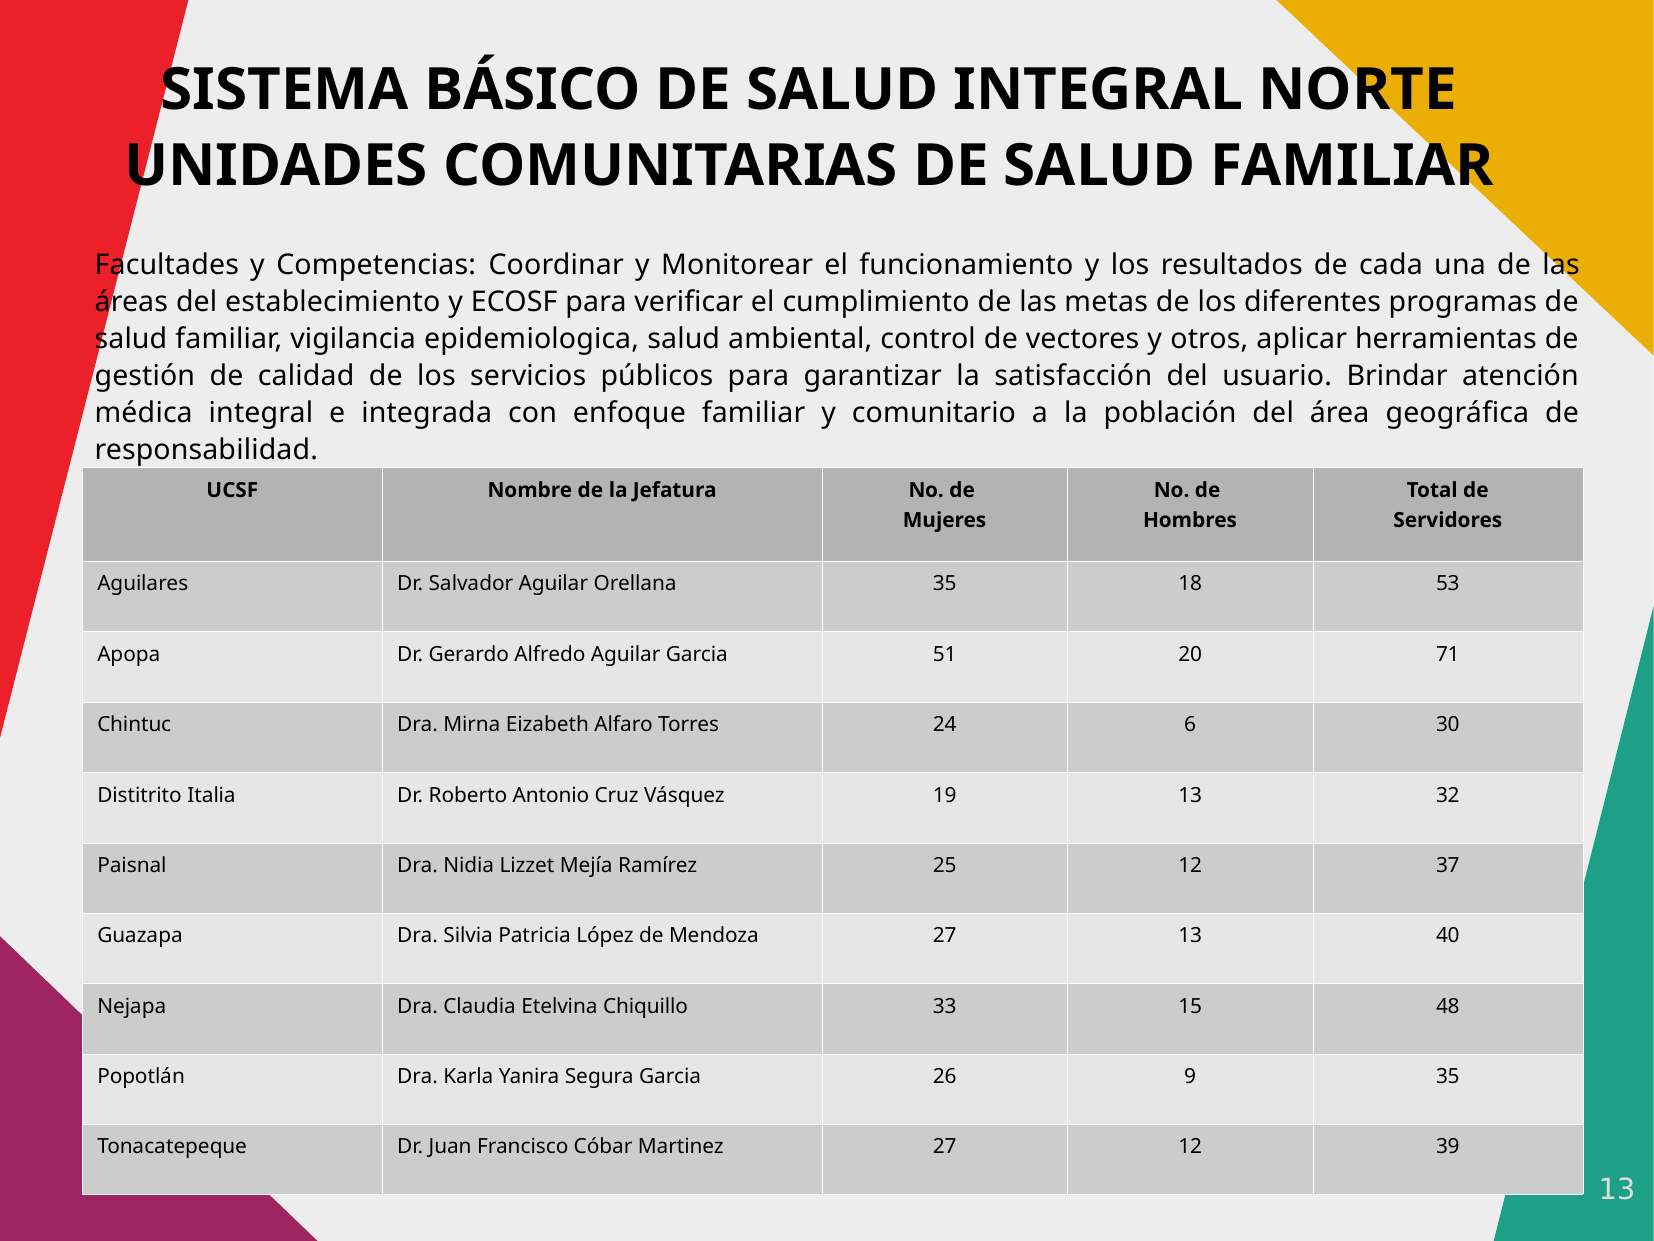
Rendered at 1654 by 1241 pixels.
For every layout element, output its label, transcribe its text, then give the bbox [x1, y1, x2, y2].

table_cell Dr. Gerardo Alfredo Aguilar Garcia [383, 632, 822, 702]
table_header Nombre de la Jefatura [383, 468, 822, 561]
table_cell 12 [1068, 844, 1313, 913]
text_box Facultades y Competencias: Coordinar y Monitorear el funcionamiento y los resultados de cada una de las áreas del establecimiento y ECOSF para verificar el cumplimiento de las metas de los diferentes programas de salud familiar, vigilancia epidemiologica, salud ambiental, control de vectores y otros, aplicar herramientas de gestión de calidad de los servicios públicos para garantizar la satisfacción del usuario. Brindar atención médica integral e integrada con enfoque familiar y comunitario a la población del área geográfica de responsabilidad. [94, 243, 1583, 467]
table_cell 35 [1314, 1055, 1583, 1124]
table_cell 19 [823, 773, 1067, 843]
table_cell Dr. Roberto Antonio Cruz Vásquez [383, 773, 822, 843]
table_cell Dra. Karla Yanira Segura Garcia [383, 1055, 822, 1124]
table_cell 27 [823, 1125, 1067, 1194]
table_cell 13 [1068, 914, 1313, 983]
table_cell 26 [823, 1055, 1067, 1124]
table_cell Aguilares [83, 562, 382, 631]
table_cell Dra. Claudia Etelvina Chiquillo [383, 984, 822, 1054]
table_cell 37 [1314, 844, 1583, 913]
table_cell Dra. Mirna Eizabeth Alfaro Torres [383, 703, 822, 772]
table_cell 33 [823, 984, 1067, 1054]
table_cell 9 [1068, 1055, 1313, 1124]
table_cell Distitrito Italia [83, 773, 382, 843]
table_cell 25 [823, 844, 1067, 913]
table_header Total de Servidores [1314, 468, 1583, 561]
table_cell 30 [1314, 703, 1583, 772]
table_cell 27 [823, 914, 1067, 983]
table_cell Dr. Salvador Aguilar Orellana [383, 562, 822, 631]
title SISTEMA BÁSICO DE SALUD INTEGRAL NORTE UNIDADES COMUNITARIAS DE SALUD FAMILIAR [23, 13, 1595, 229]
table_cell 48 [1314, 984, 1583, 1054]
table_cell Paisnal [83, 844, 382, 913]
table_cell Popotlán [83, 1055, 382, 1124]
table_cell 20 [1068, 632, 1313, 702]
table_header No. de Hombres [1068, 468, 1313, 561]
table_cell Dr. Juan Francisco Cóbar Martinez [383, 1125, 822, 1194]
table_cell 35 [823, 562, 1067, 631]
table_cell 15 [1068, 984, 1313, 1054]
table_cell Chintuc [83, 703, 382, 772]
table_cell 24 [823, 703, 1067, 772]
table_cell 13 [1068, 773, 1313, 843]
table_cell Dra. Silvia Patricia López de Mendoza [383, 914, 822, 983]
table_cell 39 [1314, 1125, 1583, 1194]
table_cell 71 [1314, 632, 1583, 702]
table_cell 51 [823, 632, 1067, 702]
table_cell Tonacatepeque [83, 1125, 382, 1194]
table_cell 6 [1068, 703, 1313, 772]
table_cell 40 [1314, 914, 1583, 983]
table_cell Dra. Nidia Lizzet Mejía Ramírez [383, 844, 822, 913]
table_cell Guazapa [83, 914, 382, 983]
table_header No. de Mujeres [823, 468, 1067, 561]
table_cell Nejapa [83, 984, 382, 1054]
table_cell 12 [1068, 1125, 1313, 1194]
table_cell 32 [1314, 773, 1583, 843]
table_cell Apopa [83, 632, 382, 702]
table_header UCSF [83, 468, 382, 561]
table_cell 18 [1068, 562, 1313, 631]
table_cell 53 [1314, 562, 1583, 631]
